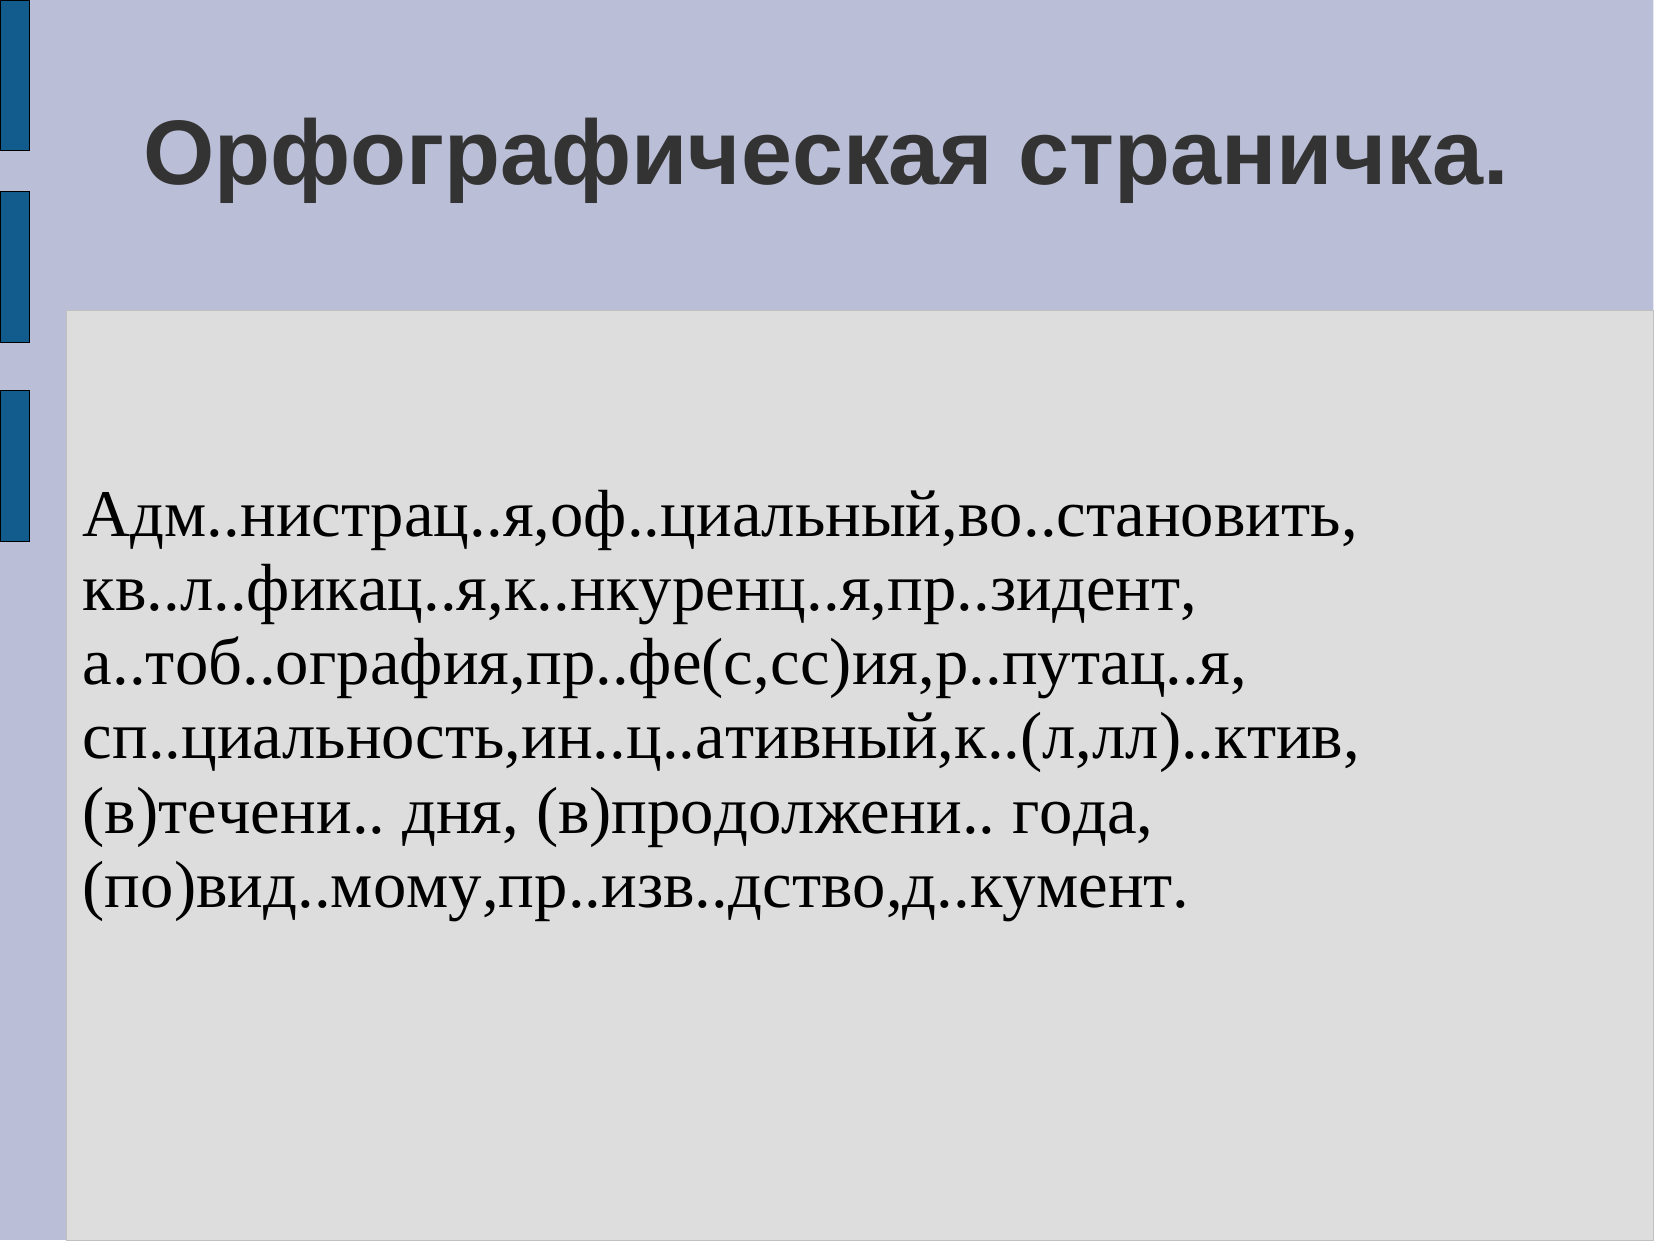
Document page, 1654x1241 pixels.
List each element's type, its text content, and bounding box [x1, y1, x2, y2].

subtitle Адм..нистрац..я,оф..циальный,во..становить, кв..л..фикац..я,к..нкуренц..я,пр..зидент, а..тоб..ография,пр..фе(с,сс)ия,р..путац..я, сп..циальность,ин..ц..ативный,к..(л,лл)..ктив, (в)течени.. дня, (в)продолжени.. года,(по)вид..мому,пр..изв..дство,д..кумент. [82, 297, 1571, 1102]
title Орфографическая страничка. [82, 56, 1571, 250]
